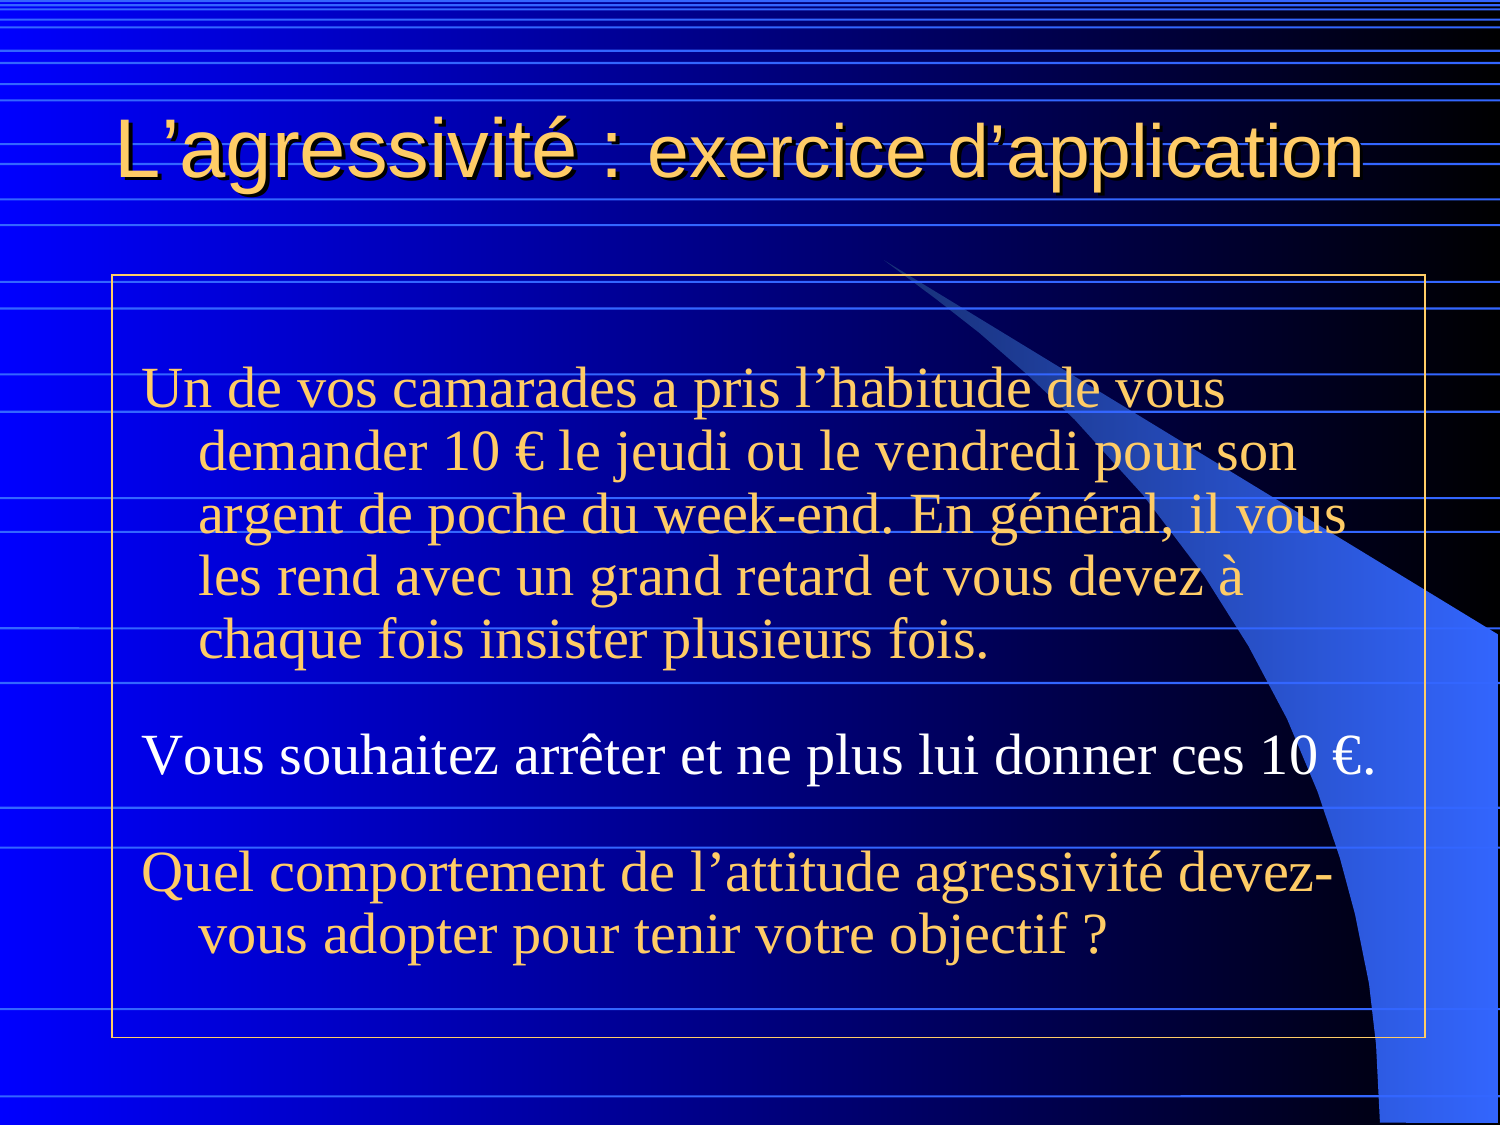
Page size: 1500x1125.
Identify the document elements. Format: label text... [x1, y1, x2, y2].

list Un de vos camarades a pris l’habitude de vous demander 10 € le jeudi ou le vendredi pour son argent de poche du week-end. En général, il vous les rend avec un grand retard et vous devez à chaque fois insister plusieurs fois. Vous souhaitez arrêter et ne plus lui donner ces 10 €. Quel comportement de l’attitude agressivité devez-vous adopter pour tenir votre objectif ? [111, 274, 1426, 1038]
title L’agressivité : exercice d’application [99, 49, 1426, 238]
